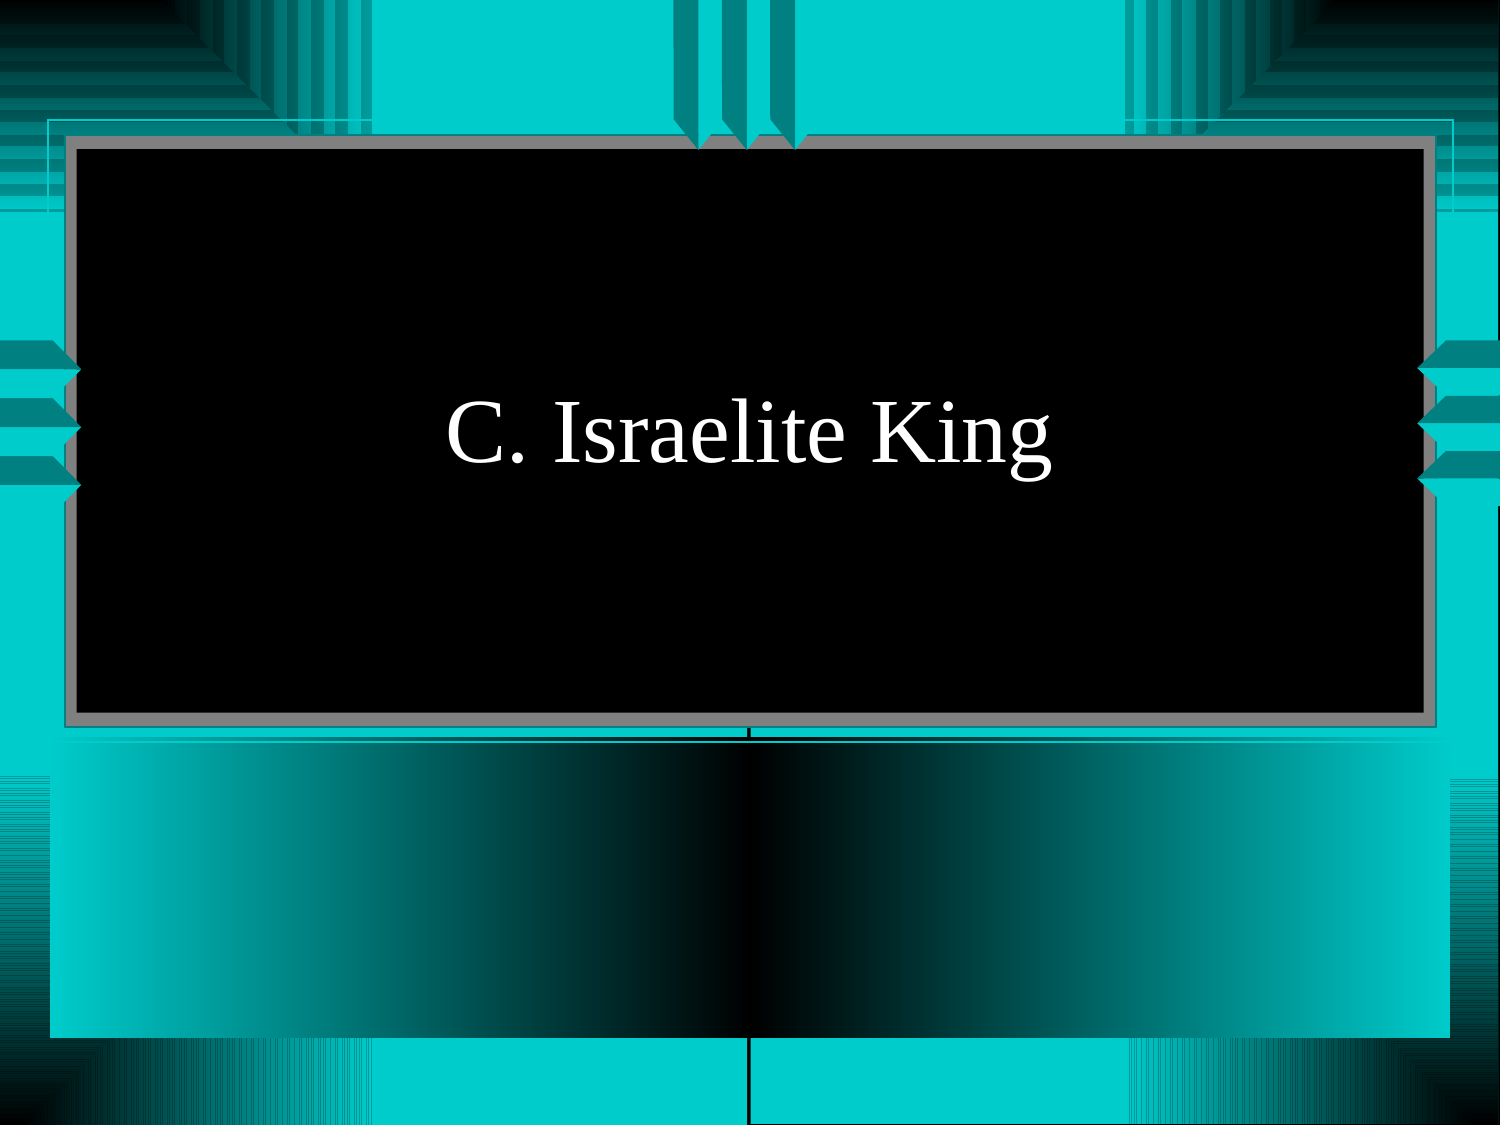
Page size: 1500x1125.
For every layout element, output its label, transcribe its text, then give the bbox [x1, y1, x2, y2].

title C. Israelite King [112, 337, 1388, 526]
